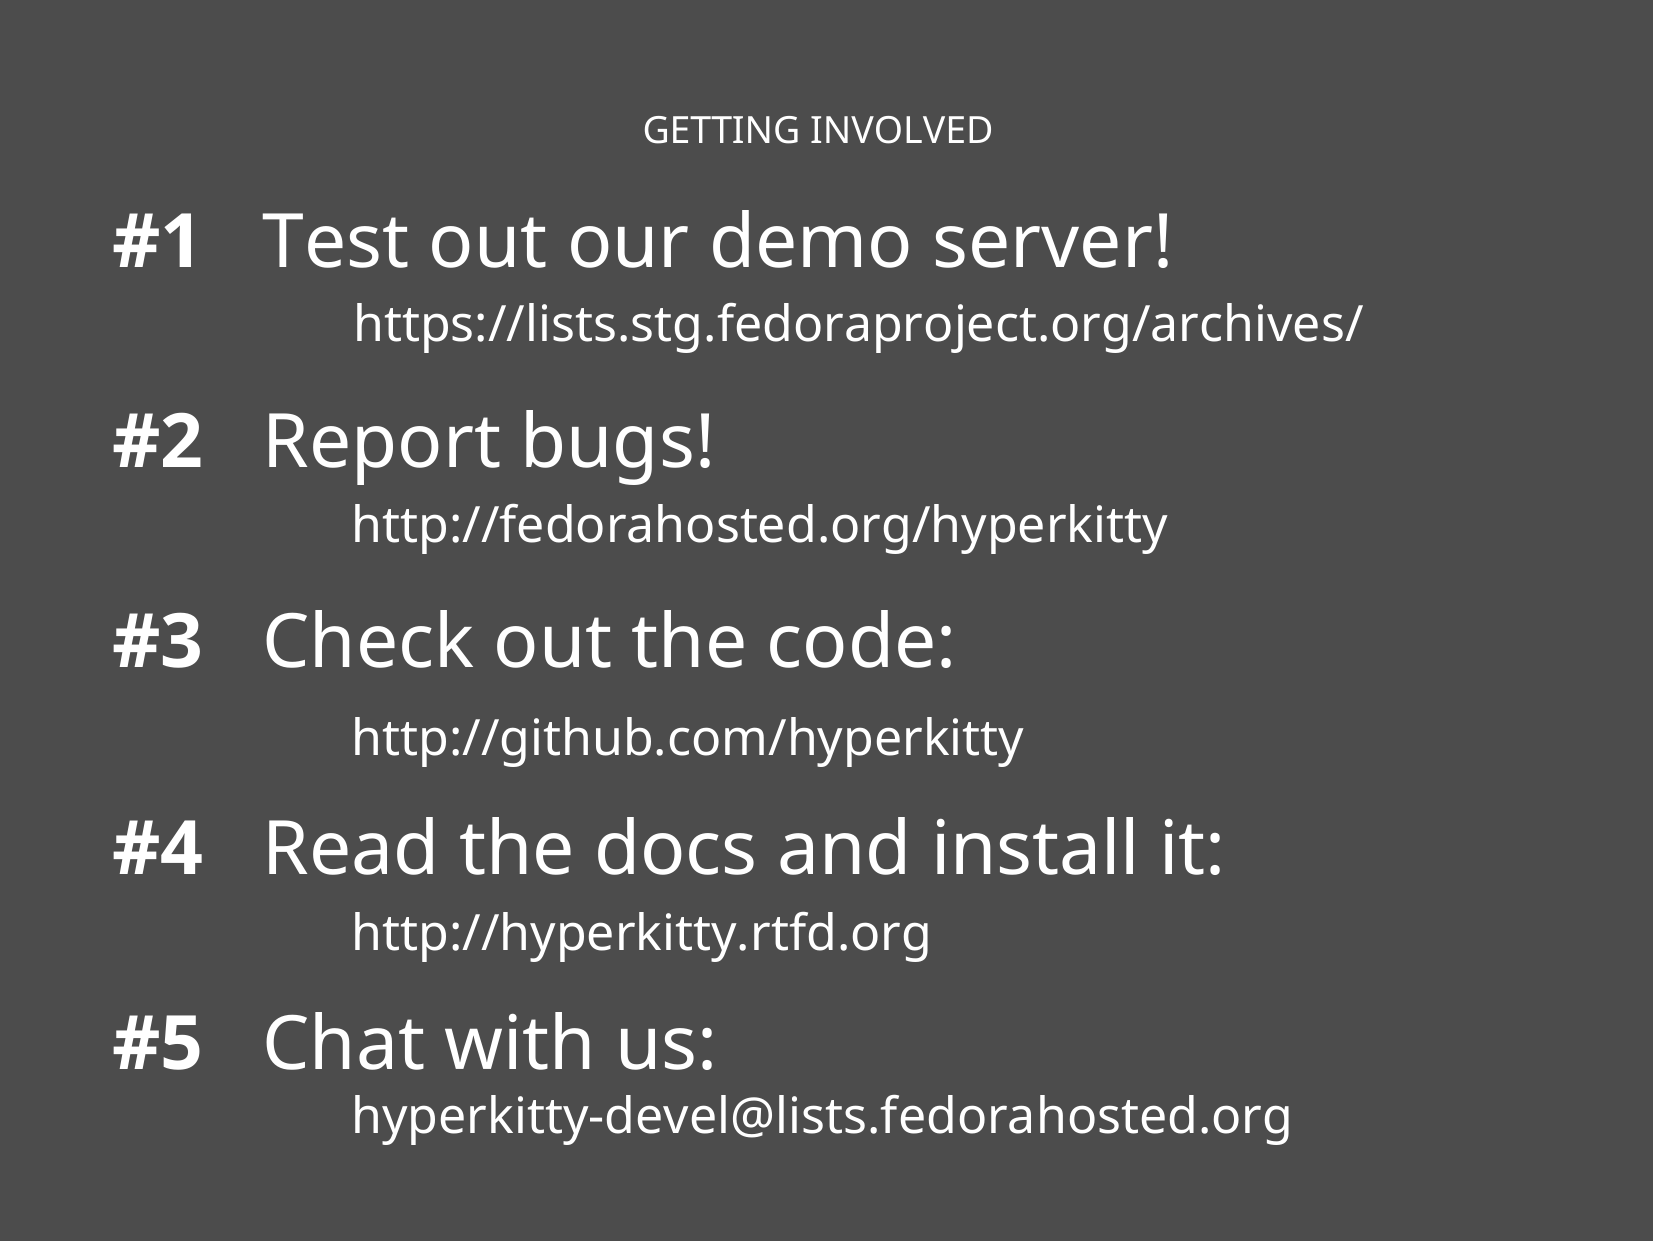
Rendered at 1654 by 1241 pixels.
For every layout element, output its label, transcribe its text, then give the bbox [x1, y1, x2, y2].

title http://github.com/hyperkitty [280, 691, 1524, 791]
title http://hyperkitty.rtfd.org [280, 886, 1524, 985]
title #4 Read the docs and install it: [112, 777, 1524, 929]
title http://fedorahosted.org/hyperkitty [280, 478, 1524, 578]
title #5 Chat with us: [112, 972, 1524, 1124]
title https://lists.stg.fedoraproject.org/archives/ [353, 278, 1524, 377]
title hyperkitty-devel@lists.fedorahosted.org [280, 1069, 1524, 1168]
title GETTING INVOLVED [112, 86, 1524, 178]
title #3 Check out the code: [112, 571, 1524, 722]
title #2 Report bugs! [112, 370, 1598, 521]
title #1 Test out our demo server! [112, 178, 1524, 330]
